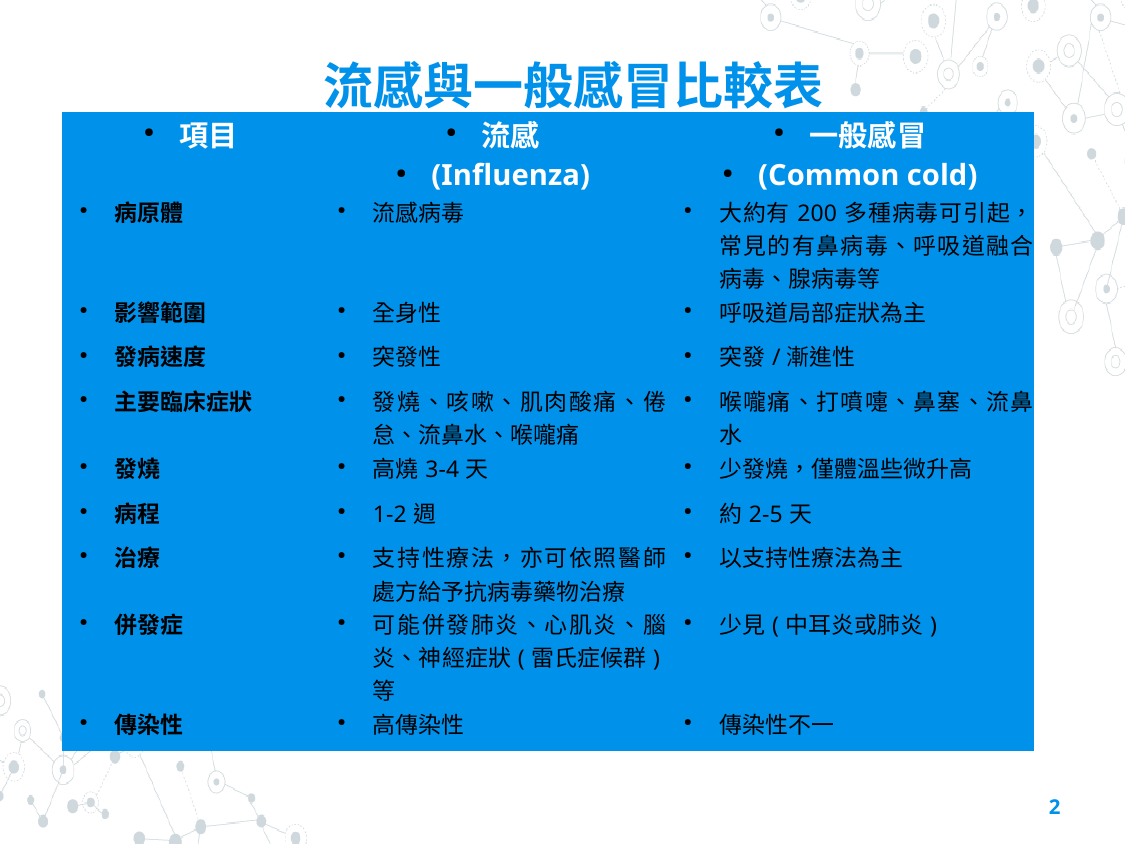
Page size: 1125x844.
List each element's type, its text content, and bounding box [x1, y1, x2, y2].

table_cell 治療 [62, 540, 320, 607]
table_cell 傳染性不一 [666, 707, 1034, 751]
table_header 流感 (Influenza) [320, 112, 666, 194]
table_cell 全身性 [320, 294, 666, 339]
table_cell 以支持性療法為主 [666, 540, 1034, 607]
table_header 一般感冒 (Common cold) [666, 112, 1034, 194]
table_cell 突發性 [320, 339, 666, 384]
table_cell 高傳染性 [320, 707, 666, 751]
table_cell 病程 [62, 495, 320, 540]
table_cell 高燒3-4天 [320, 450, 666, 495]
table_cell 支持性療法，亦可依照醫師處方給予抗病毒藥物治療 [320, 540, 666, 607]
table_cell 發燒、咳嗽、肌肉酸痛、倦怠、流鼻水、喉嚨痛 [320, 384, 666, 450]
title 流感與一般感冒比較表 [51, 39, 1096, 112]
table_cell 1-2週 [320, 495, 666, 540]
table_cell 傳染性 [62, 707, 320, 751]
text_box 2 [1033, 779, 1102, 844]
table_cell 病原體 [62, 194, 320, 294]
table_cell 可能併發肺炎、心肌炎、腦炎、神經症狀(雷氏症候群)等 [320, 607, 666, 707]
table_cell 突發/漸進性 [666, 339, 1034, 384]
table_cell 發燒 [62, 450, 320, 495]
table_cell 少見(中耳炎或肺炎) [666, 607, 1034, 707]
table_cell 流感病毒 [320, 194, 666, 294]
table_cell 影響範圍 [62, 294, 320, 339]
table_cell 約2-5天 [666, 495, 1034, 540]
table_cell 喉嚨痛、打噴嚏、鼻塞、流鼻水 [666, 384, 1034, 450]
table_cell 少發燒，僅體溫些微升高 [666, 450, 1034, 495]
table_cell 呼吸道局部症狀為主 [666, 294, 1034, 339]
table_cell 發病速度 [62, 339, 320, 384]
table_cell 大約有200多種病毒可引起，常見的有鼻病毒、呼吸道融合病毒、腺病毒等 [666, 194, 1034, 294]
table_cell 併發症 [62, 607, 320, 707]
table_cell 主要臨床症狀 [62, 384, 320, 450]
table_header 項目 [62, 112, 320, 194]
